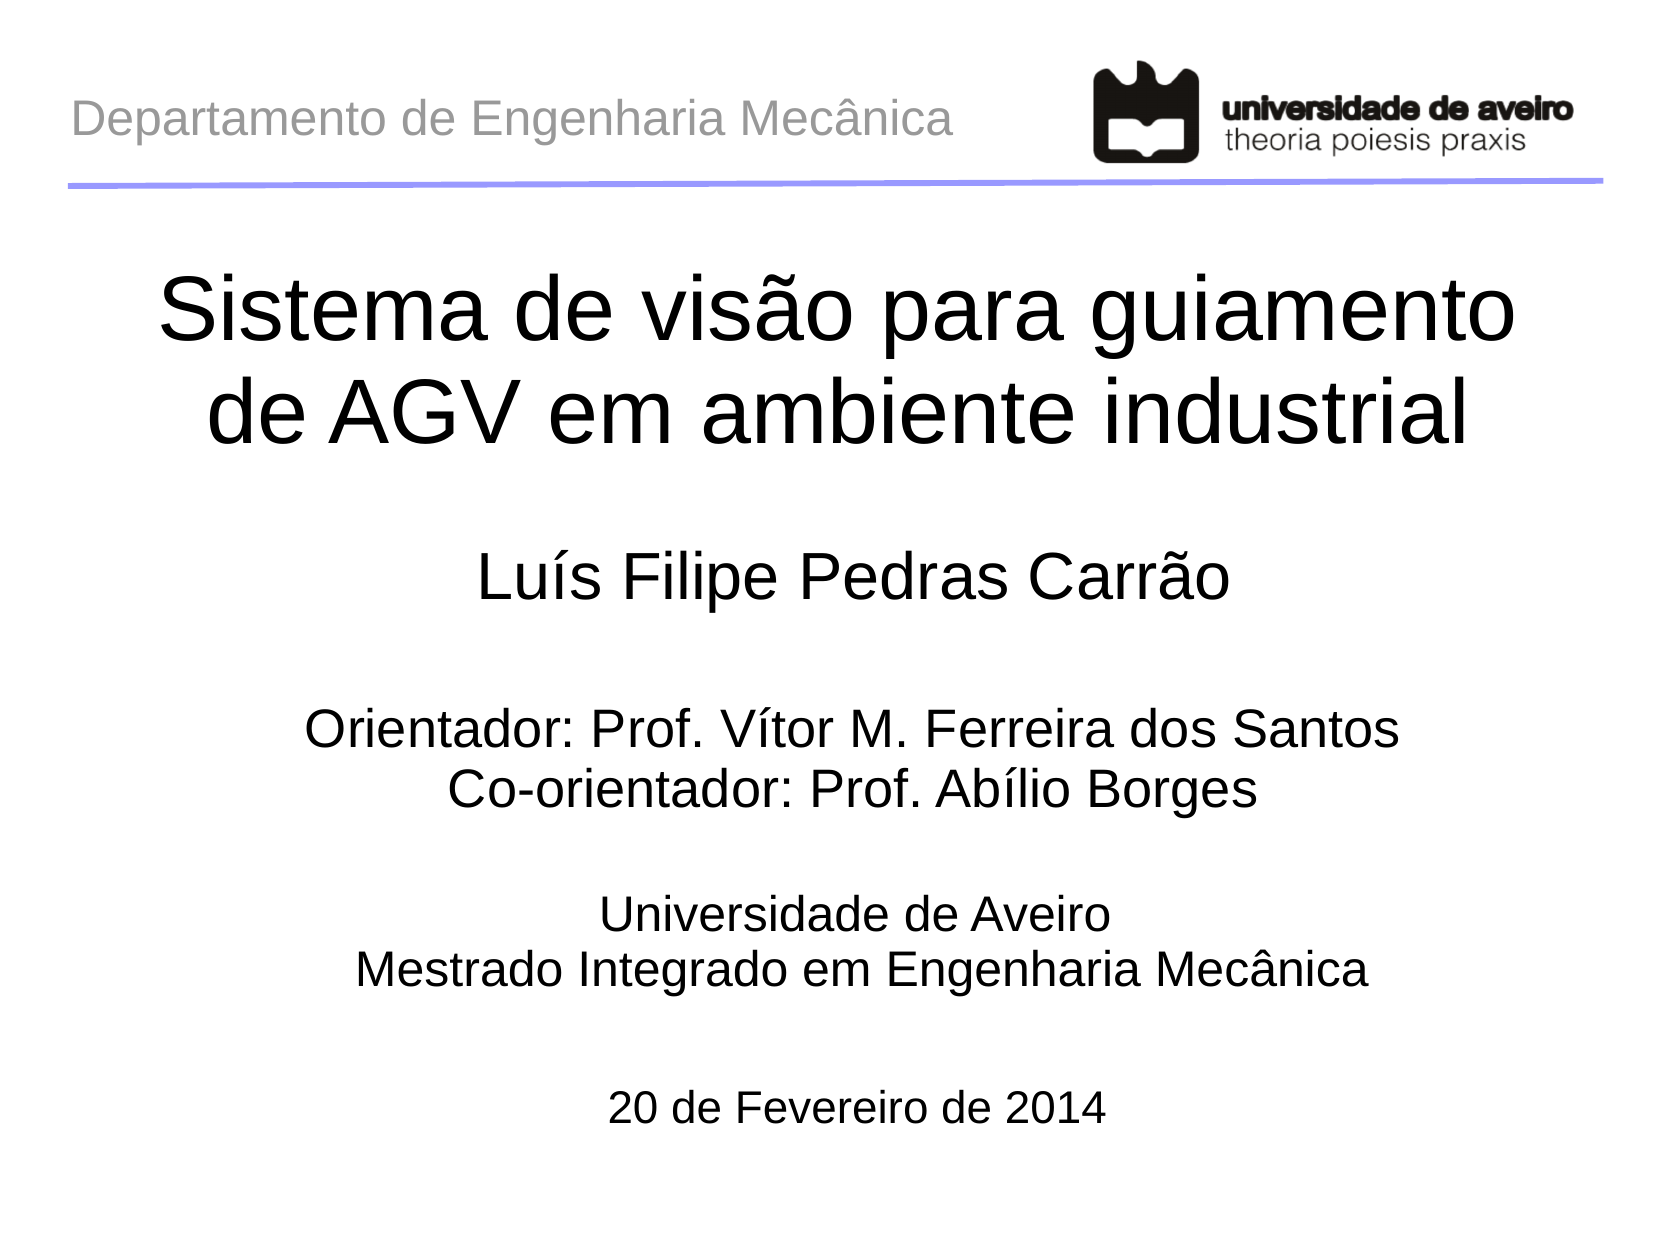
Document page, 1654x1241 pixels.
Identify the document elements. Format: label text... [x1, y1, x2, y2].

subtitle Universidade de Aveiro Mestrado Integrado em Engenharia Mecânica [106, 867, 1619, 1016]
text_box Orientador: Prof. Vítor M. Ferreira dos Santos Co-orientador: Prof. Abílio Borges [289, 690, 1418, 827]
picture [1074, 47, 1583, 179]
text_box 20 de Fevereiro de 2014 [592, 1074, 1123, 1145]
text_box Luís Filipe Pedras Carrão [460, 531, 1249, 626]
title Sistema de visão para guiamento de AGV em ambiente industrial [94, 224, 1583, 497]
text_box Departamento de Engenharia Mecânica [55, 82, 969, 154]
